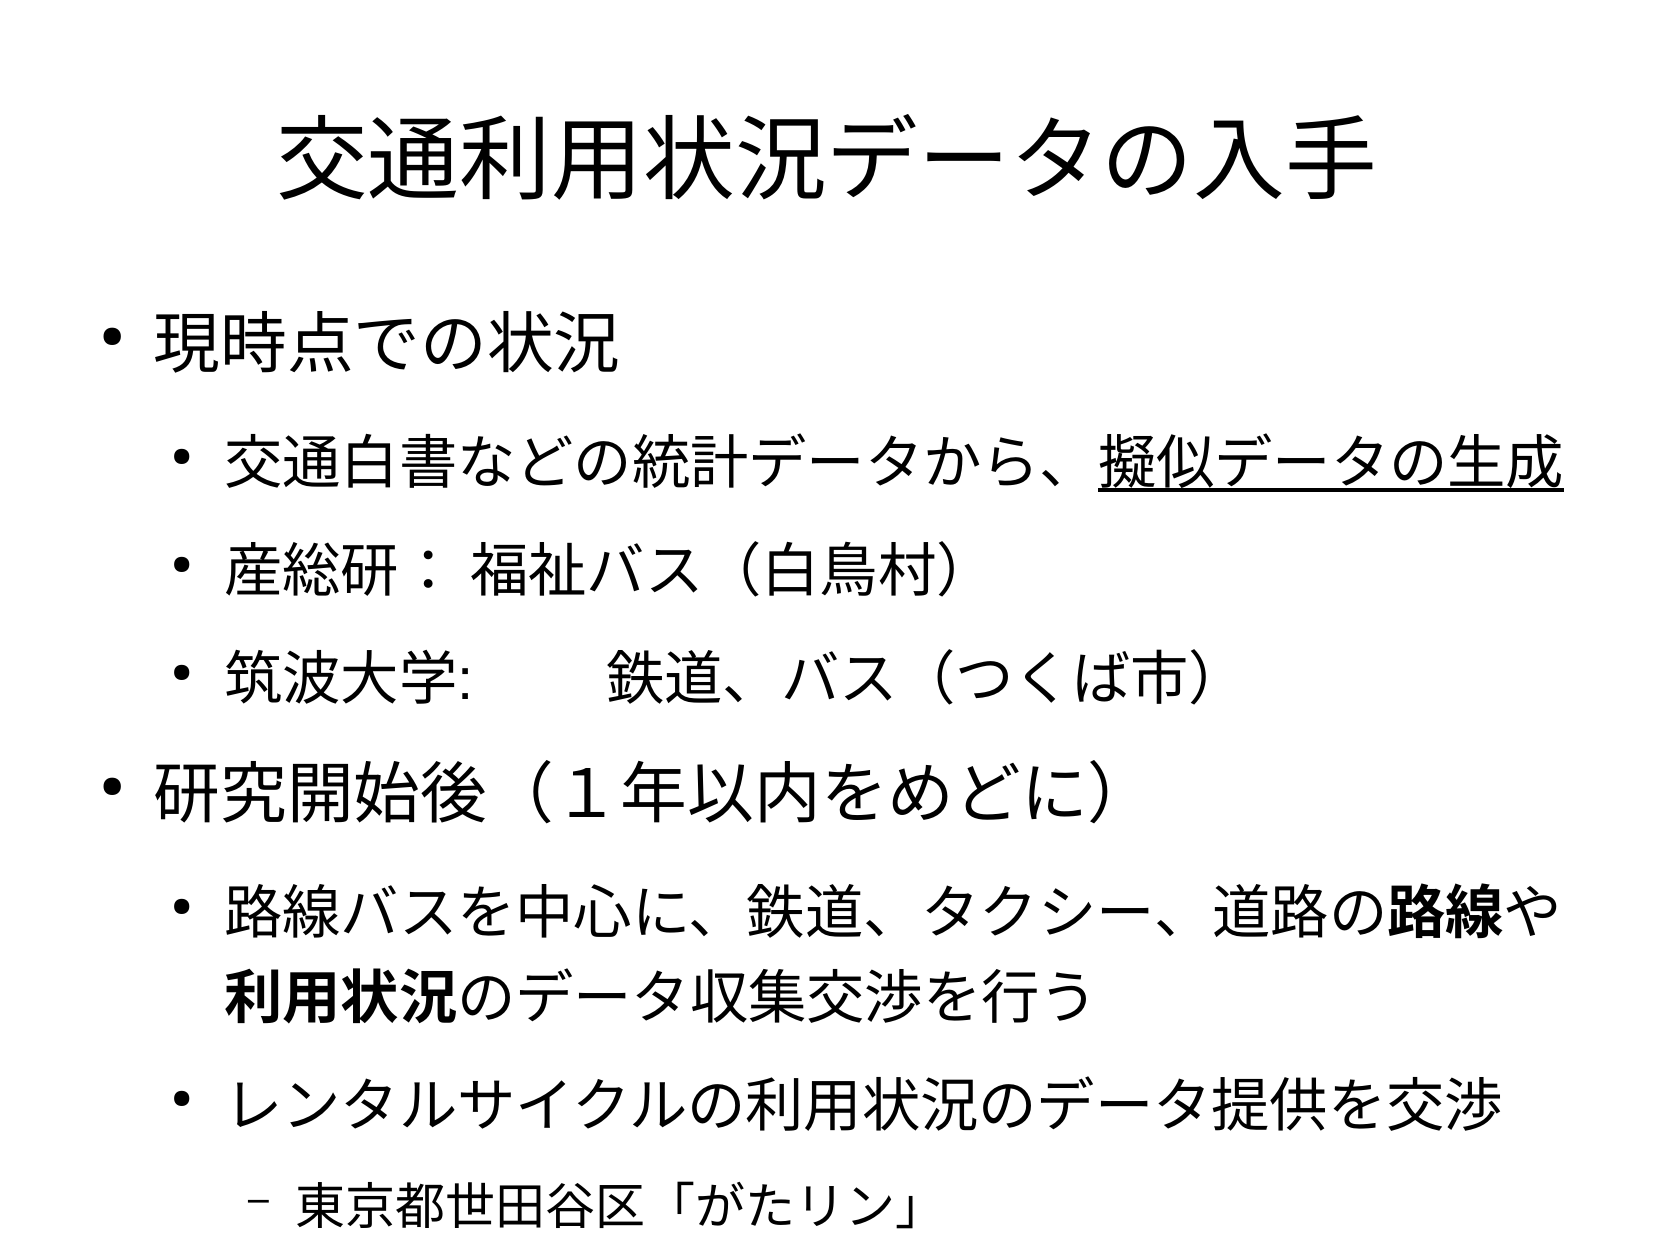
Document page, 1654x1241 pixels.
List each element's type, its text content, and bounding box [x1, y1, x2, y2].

title 交通利用状況データの入手 [82, 56, 1571, 250]
list 現時点での状況 交通白書などの統計データから、擬似データの生成 産総研： 福祉バス（白鳥村） 筑波大学: 鉄道、バス（つくば市） 研究開始後（１年以内をめどに） 路線バスを中心に、鉄道、タクシー、道路の路線や利用状況のデータ収集交渉を行う レンタルサイクルの利用状況のデータ提供を交渉 東京都世田谷区「がたリン」 千葉県柏市「レンタルサイクル相互利用の実験」など [82, 290, 1571, 1094]
